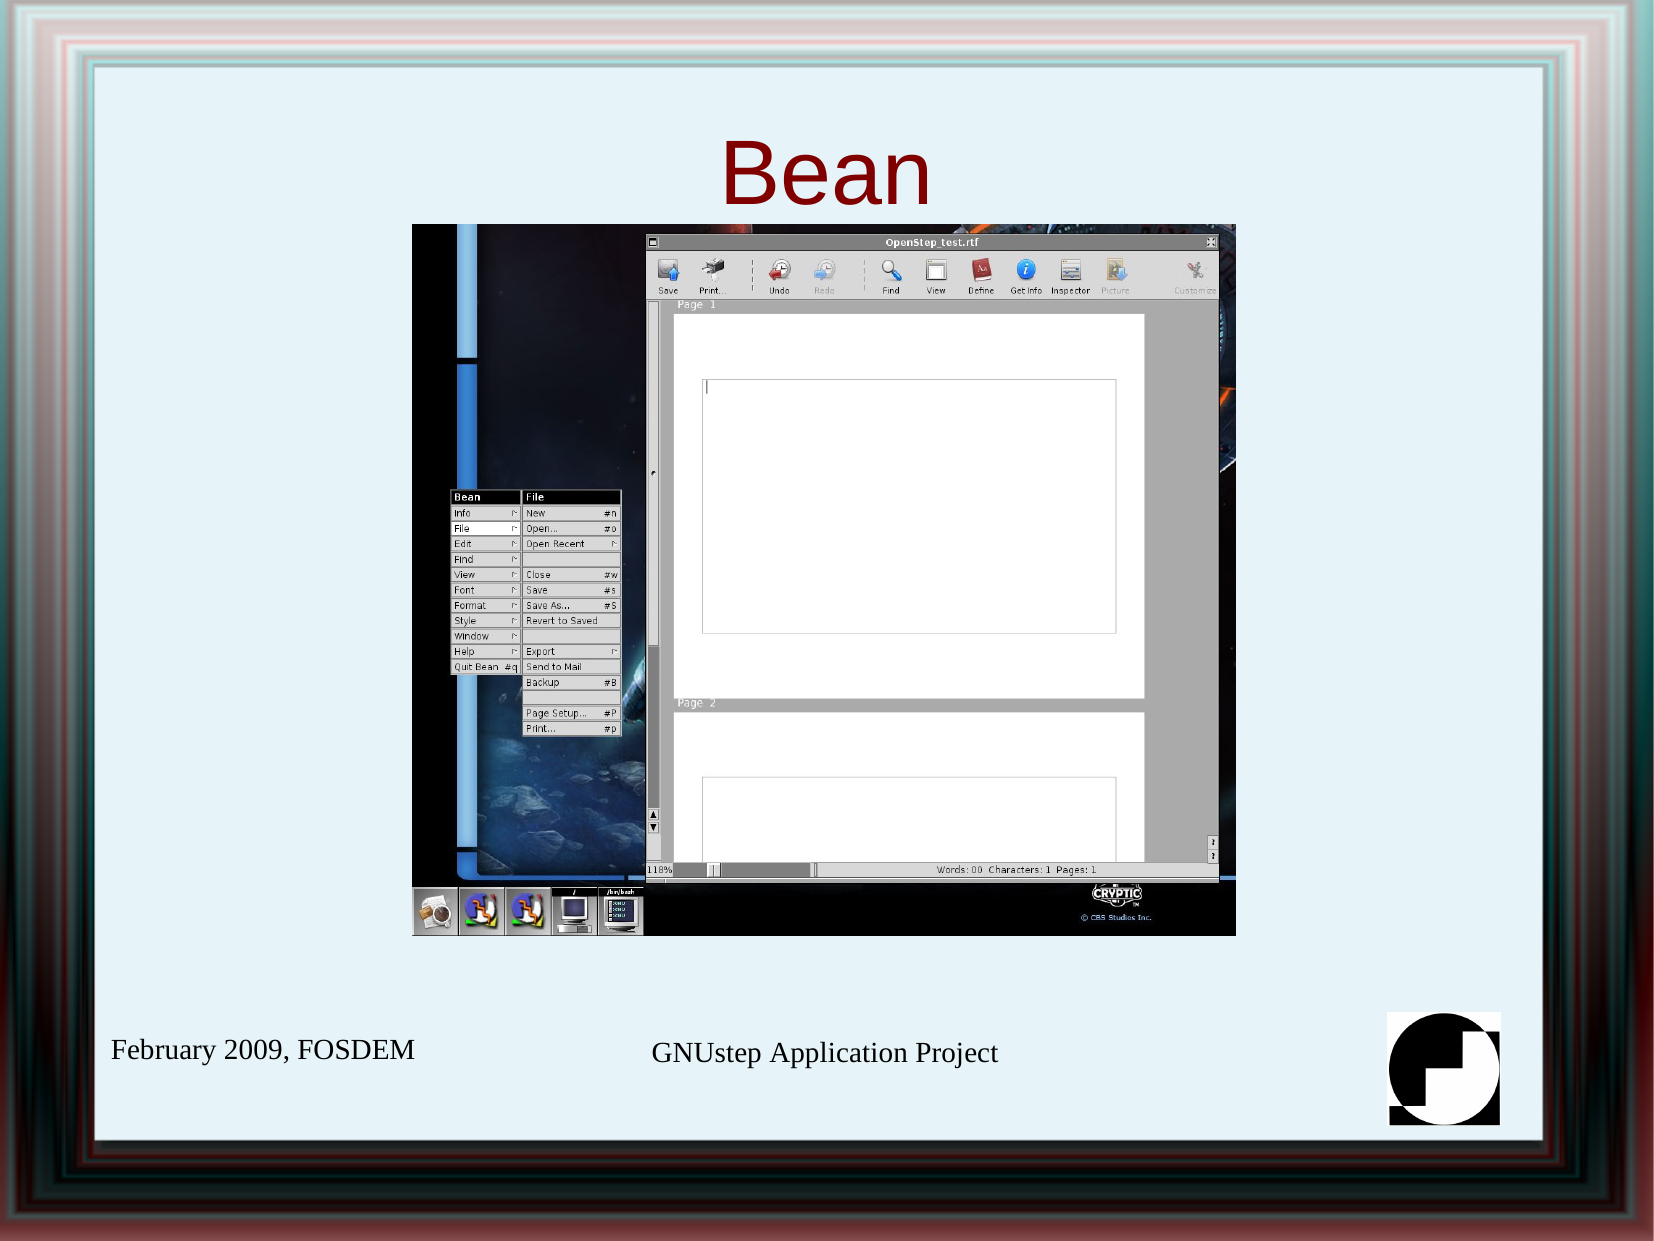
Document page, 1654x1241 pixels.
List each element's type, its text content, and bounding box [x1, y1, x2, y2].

title Bean [118, 95, 1536, 250]
picture [0, 0, 1654, 1241]
